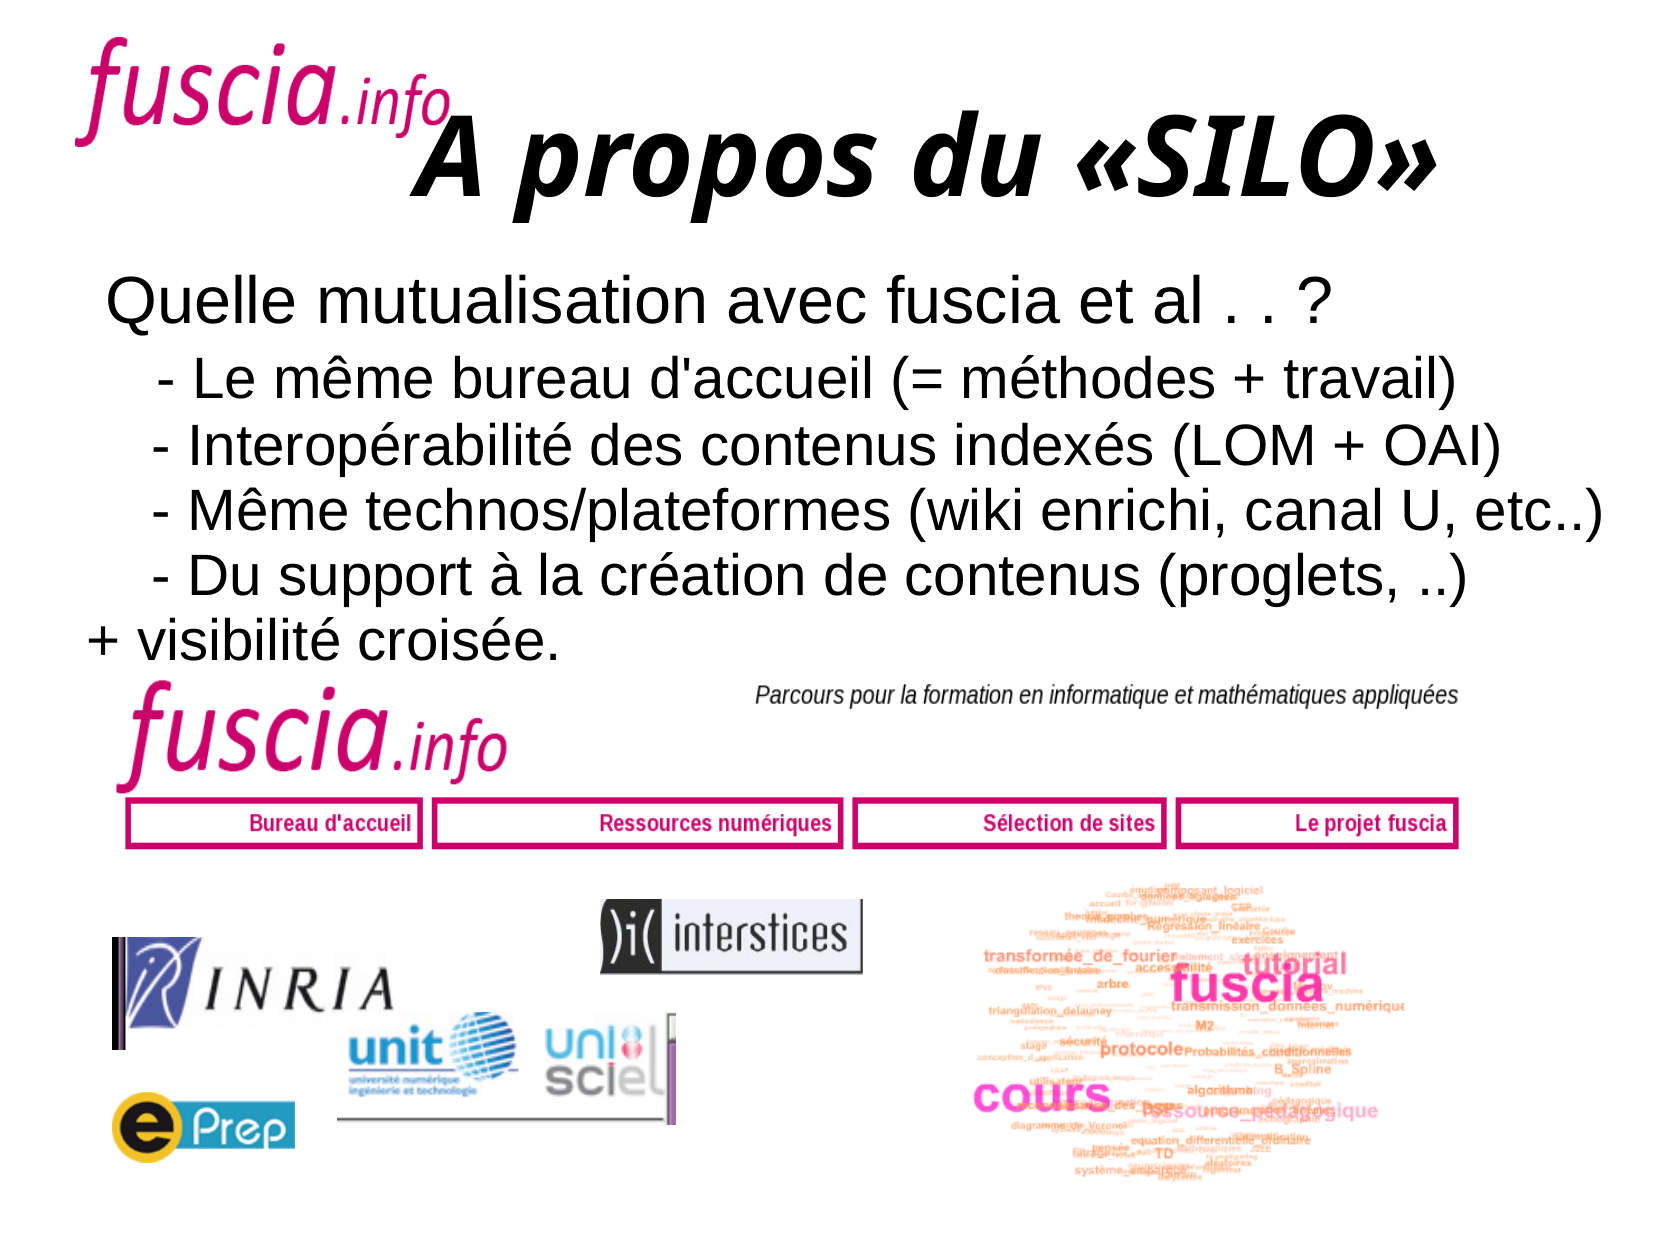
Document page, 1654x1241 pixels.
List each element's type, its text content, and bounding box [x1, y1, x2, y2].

title A propos du «SILO» [82, 56, 1571, 250]
picture [75, 37, 451, 151]
picture [600, 899, 863, 976]
picture [964, 870, 1426, 1201]
picture [112, 937, 676, 1126]
subtitle Quelle mutualisation avec fuscia et al . . ? - Le même bureau d'accueil (= méthodes + travail) - Interopérabilité des contenus indexés (LOM + OAI) - Même technos/plateformes (wiki enrichi, canal U, etc..) - Du support à la création de contenus (proglets, ..) + visibilité croisée. [86, 261, 1613, 676]
picture [112, 674, 1471, 865]
picture [112, 1092, 295, 1163]
